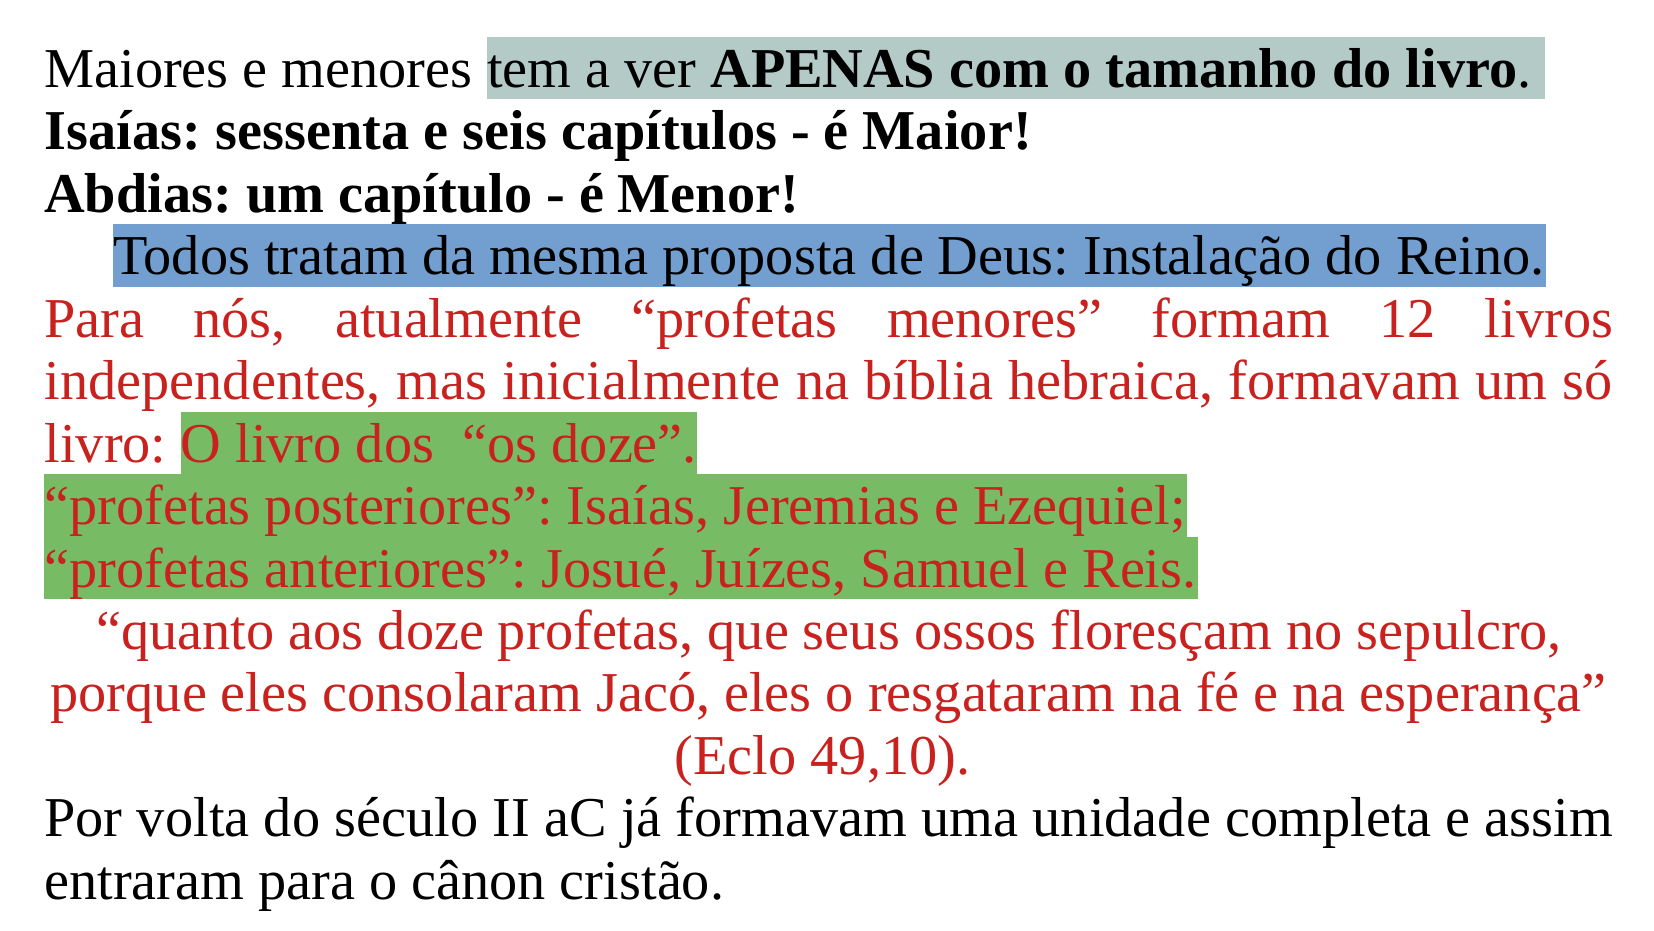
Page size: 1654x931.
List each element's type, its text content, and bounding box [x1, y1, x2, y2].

text_box Maiores e menores tem a ver APENAS com o tamanho do livro. Isaías: sessenta e seis capítulos - é Maior! Abdias: um capítulo - é Menor! Todos tratam da mesma proposta de Deus: Instalação do Reino. Para nós, atualmente “profetas menores” formam 12 livros independentes, mas inicialmente na bíblia hebraica, formavam um só livro: O livro dos “os doze”. “profetas posteriores”: Isaías, Jeremias e Ezequiel; “profetas anteriores”: Josué, Juízes, Samuel e Reis. “quanto aos doze profetas, que seus ossos floresçam no sepulcro, porque eles consolaram Jacó, eles o resgataram na fé e na esperança” (Eclo 49,10). Por volta do século II aC já formavam uma unidade completa e assim entraram para o cânon cristão. [29, 29, 1630, 920]
